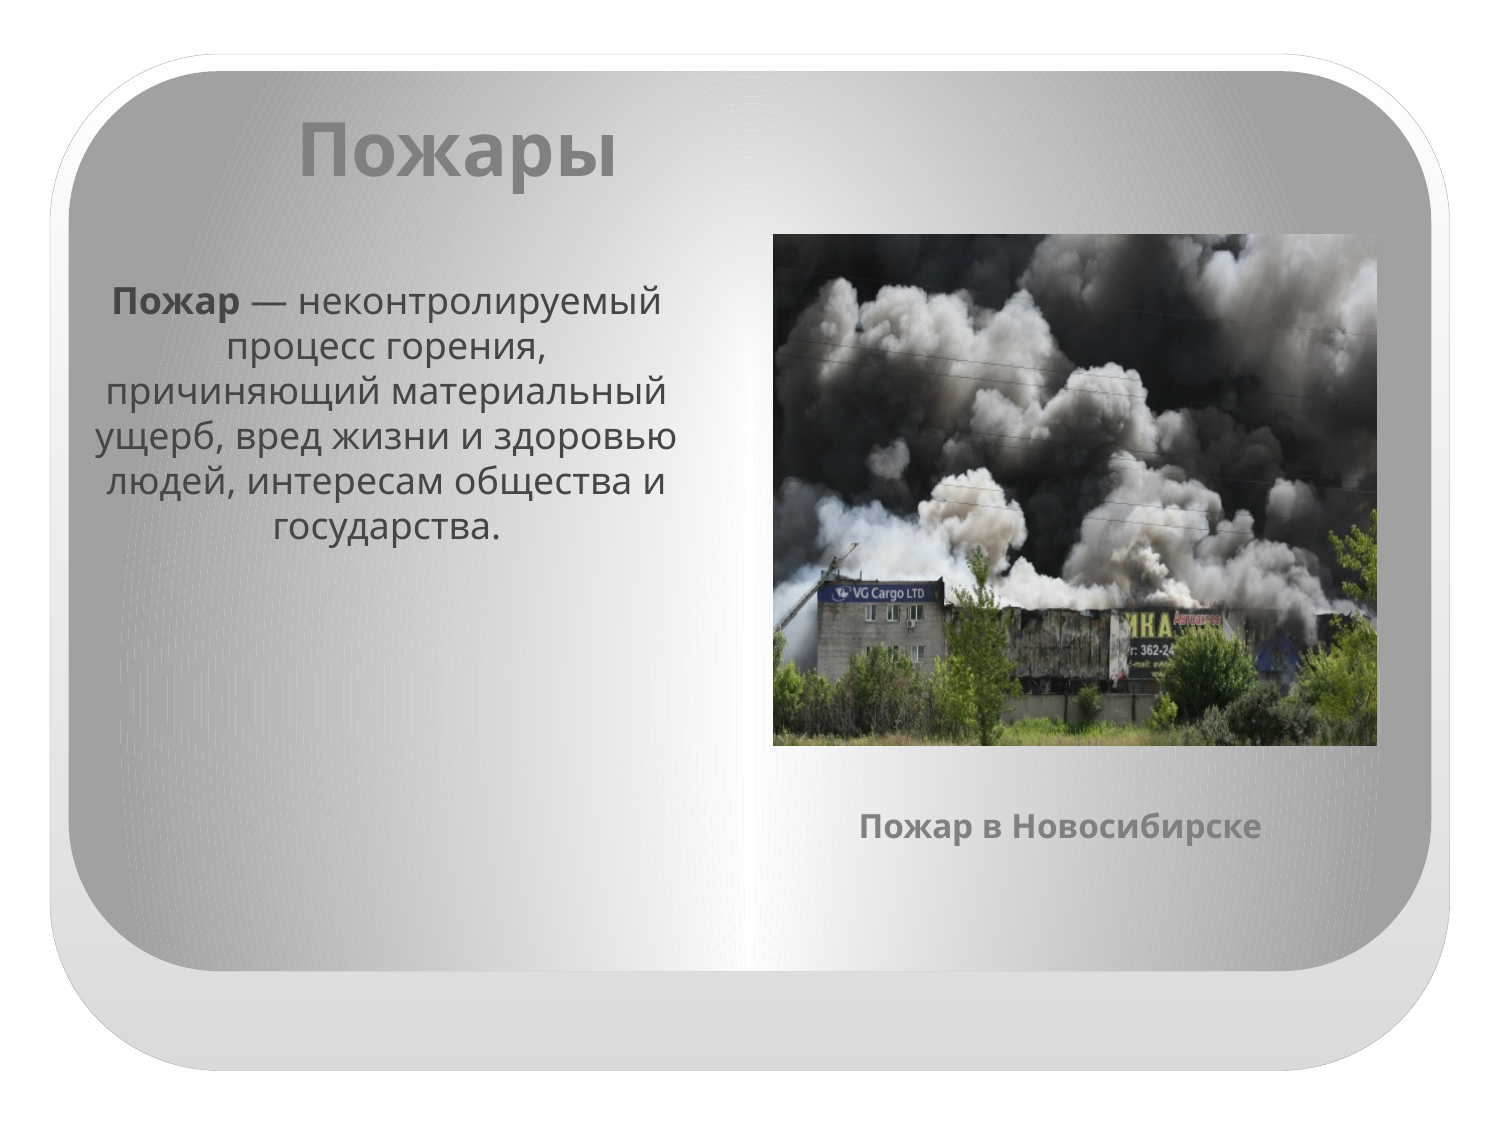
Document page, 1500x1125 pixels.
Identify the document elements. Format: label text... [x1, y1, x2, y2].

text_box Пожар в Новосибирске [843, 703, 1332, 853]
title Пожары [281, 93, 769, 244]
picture [773, 234, 1377, 747]
list Пожар — неконтролируемый процесс горения, причиняющий материальный ущерб, вред жизни и здоровью людей, интересам общества и государства. [70, 269, 704, 928]
